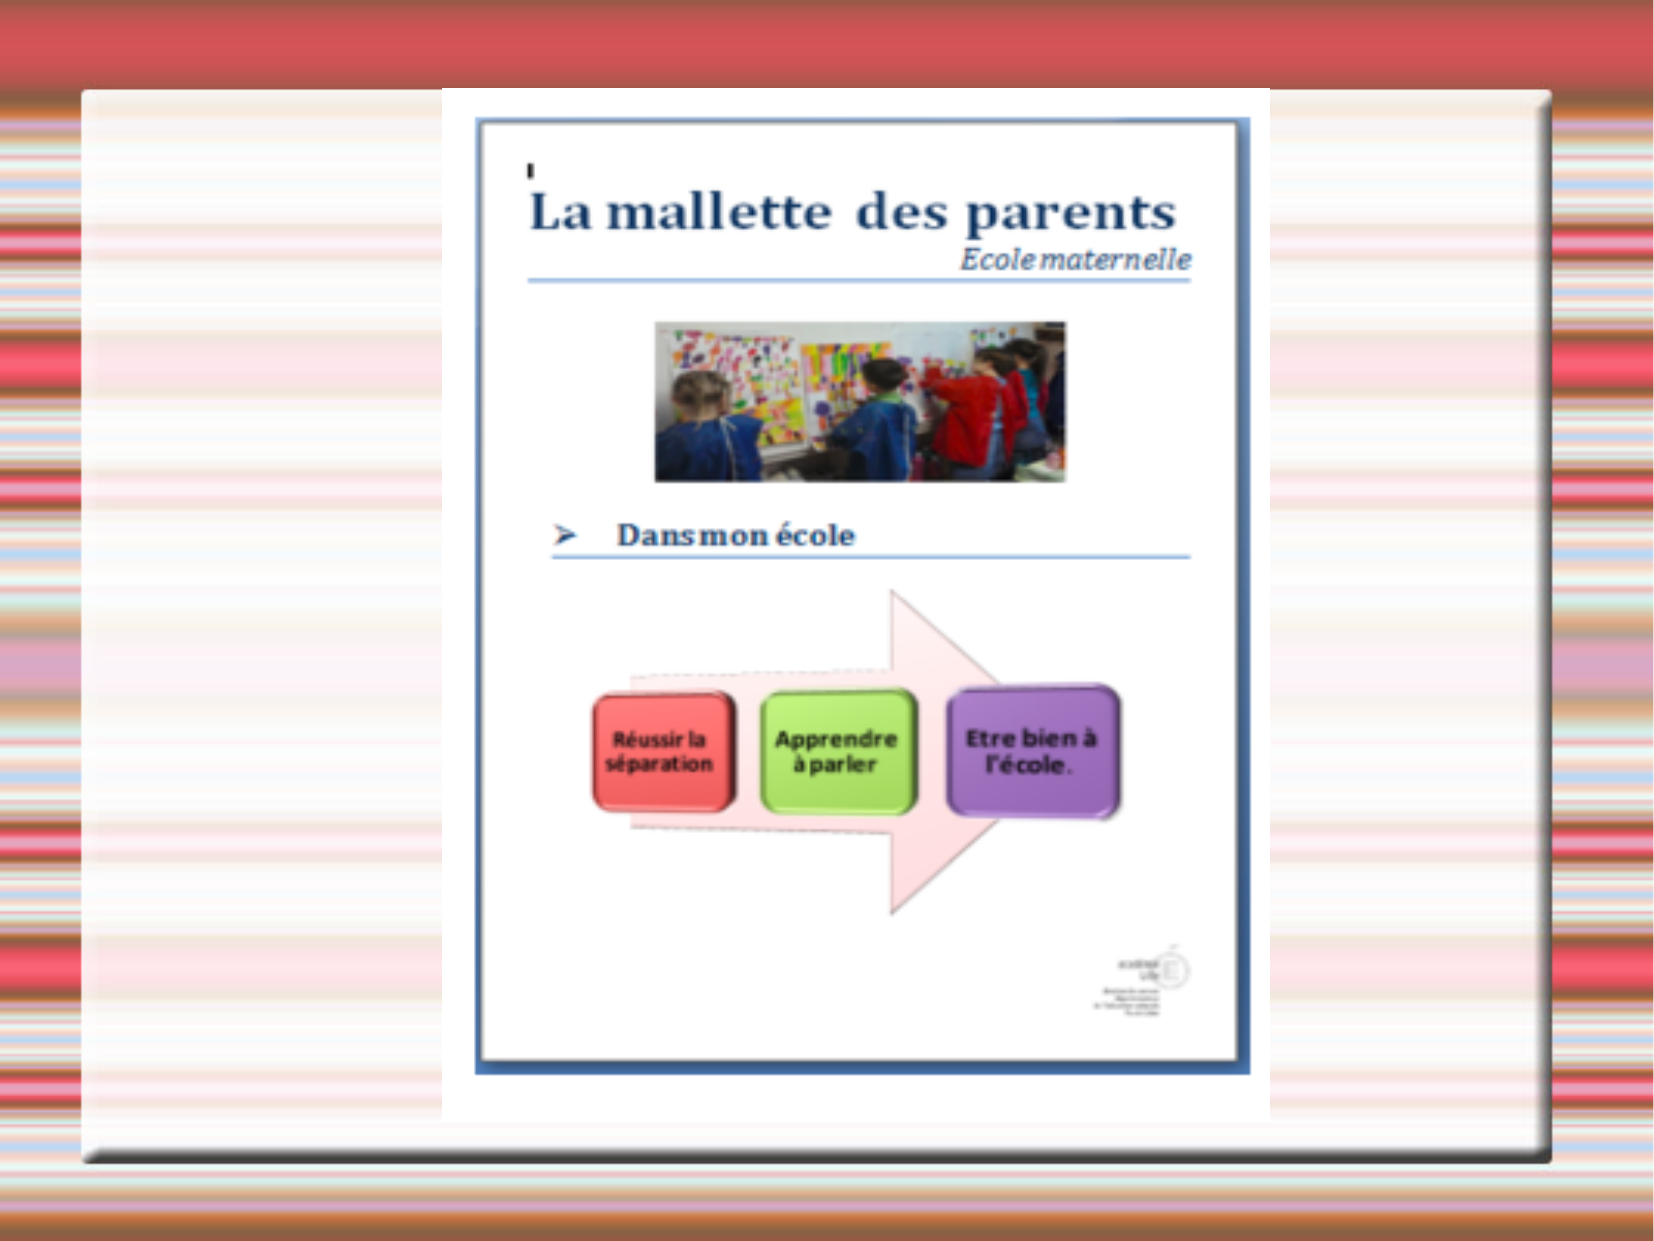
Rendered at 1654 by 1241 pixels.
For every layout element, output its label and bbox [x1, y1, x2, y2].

picture [0, 0, 1654, 1241]
list [88, 104, 1506, 1211]
